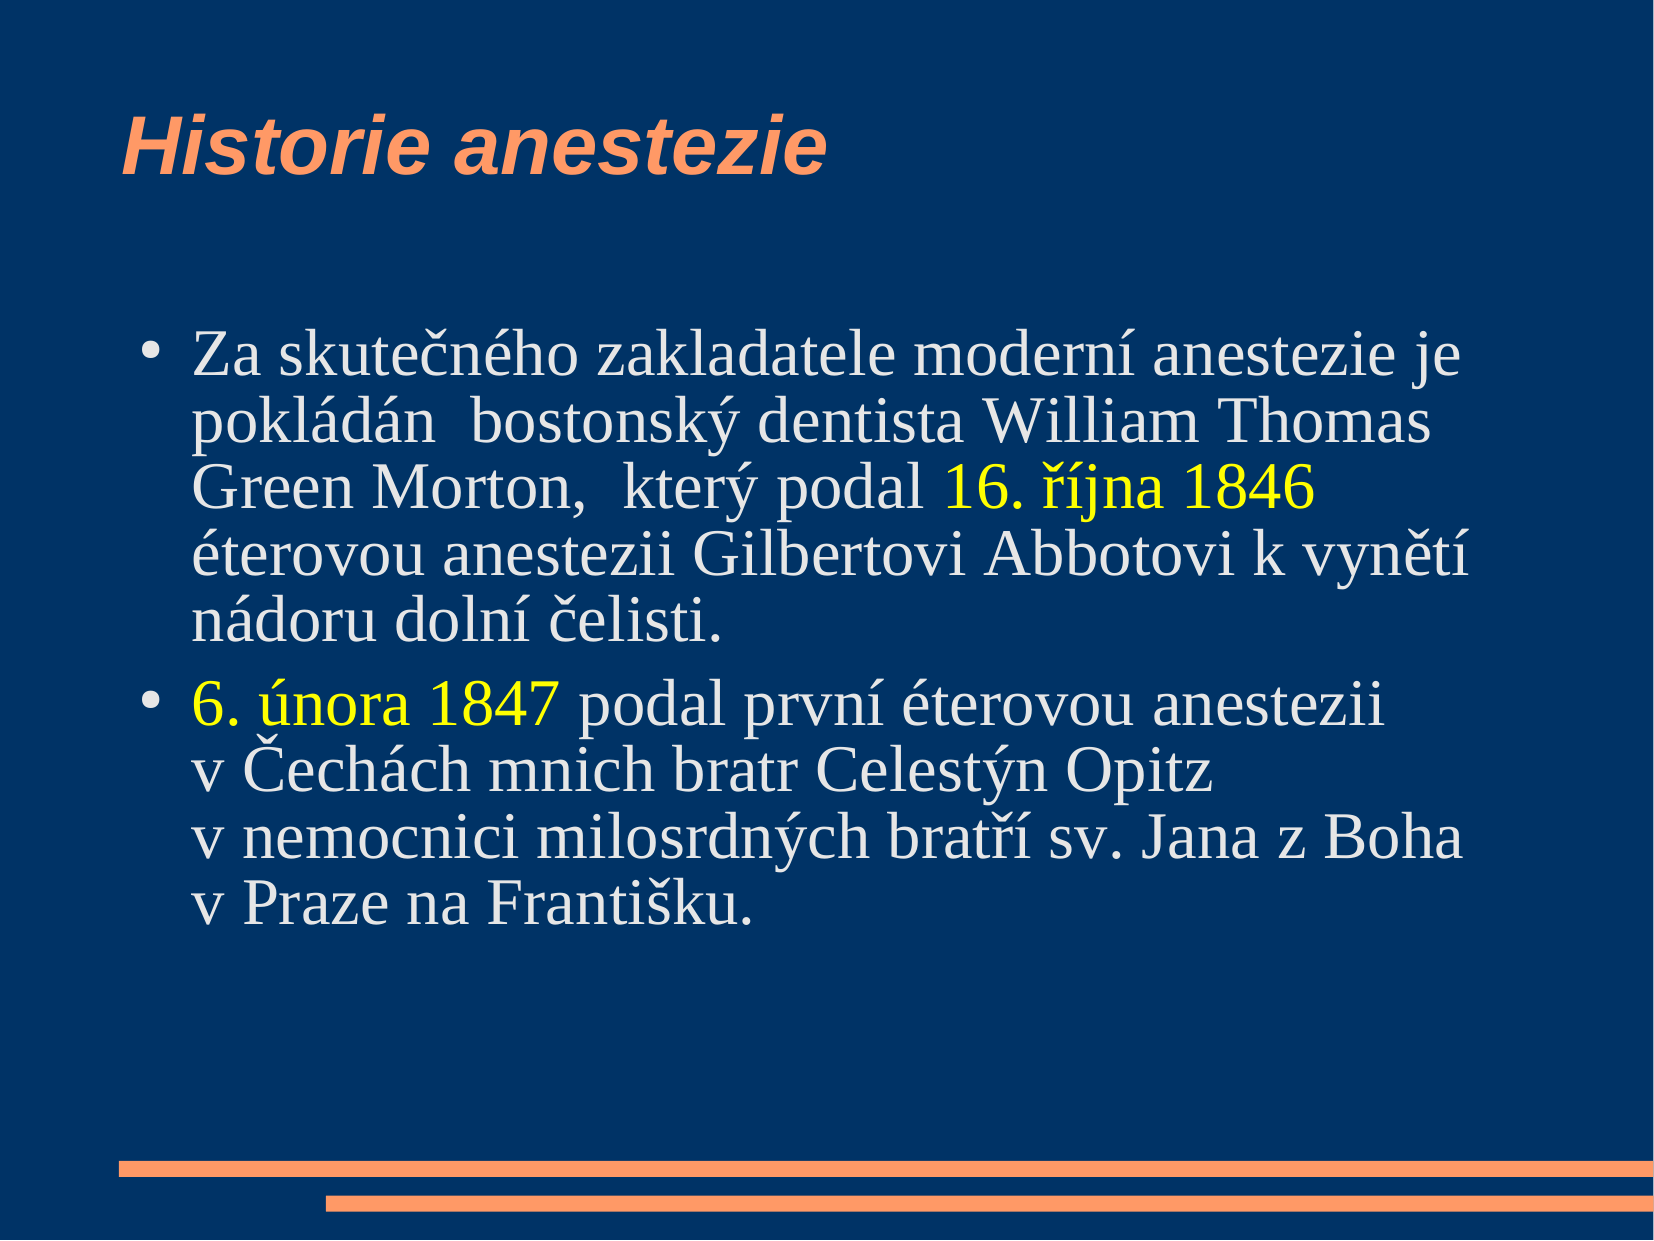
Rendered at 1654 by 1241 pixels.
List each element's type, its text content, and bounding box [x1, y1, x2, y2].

title Historie anestezie [121, 46, 1534, 254]
list Za skutečného zakladatele moderní anestezie je pokládán bostonský dentista William Thomas Green Morton, který podal 16. října 1846 éterovou anestezii Gilbertovi Abbotovi k vynětí nádoru dolní čelisti. 6. února 1847 podal první éterovou anestezii v Čechách mnich bratr Celestýn Opitz v nemocnici milosrdných bratří sv. Jana z Boha v Praze na Františku. [121, 322, 1561, 1187]
